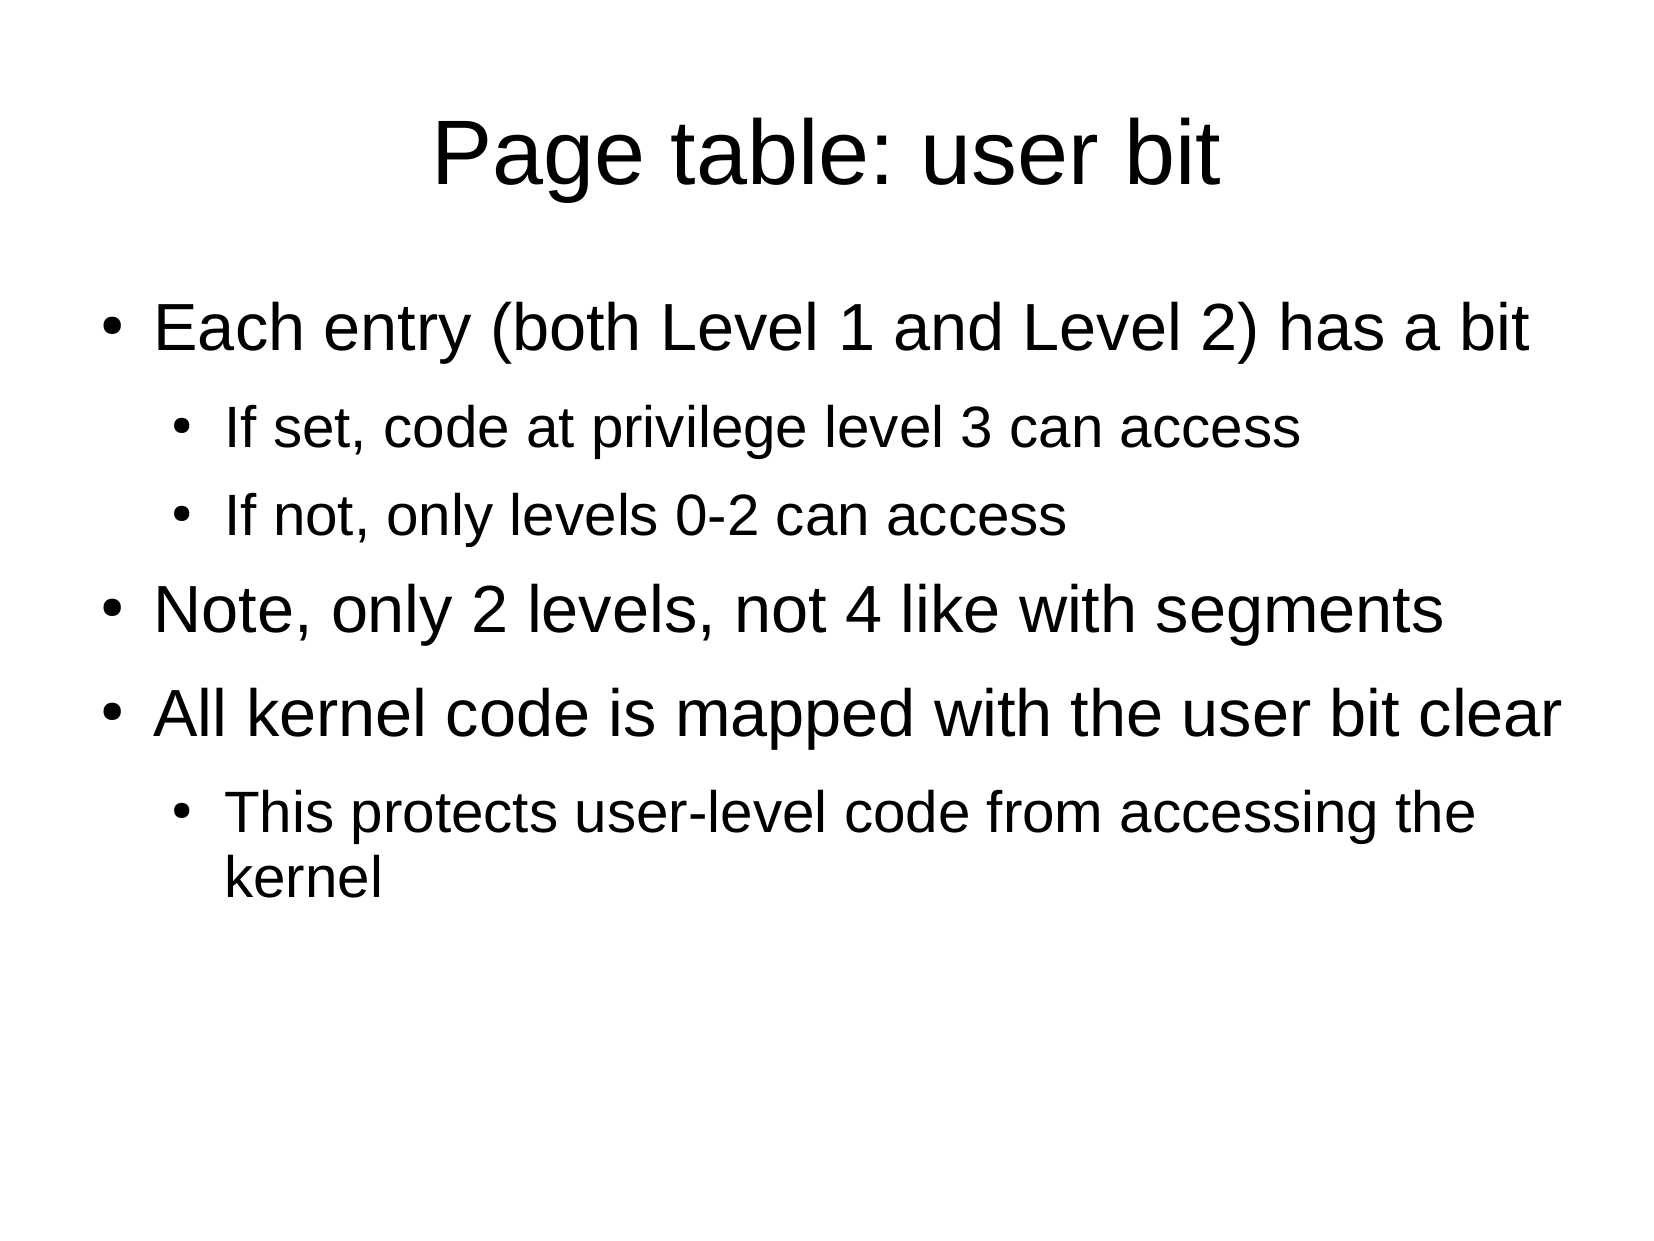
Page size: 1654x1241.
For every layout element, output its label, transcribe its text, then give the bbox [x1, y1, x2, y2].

list Each entry (both Level 1 and Level 2) has a bit If set, code at privilege level 3 can access If not, only levels 0-2 can access Note, only 2 levels, not 4 like with segments All kernel code is mapped with the user bit clear This protects user-level code from accessing the kernel [82, 290, 1571, 1010]
title Page table: user bit [82, 49, 1571, 257]
